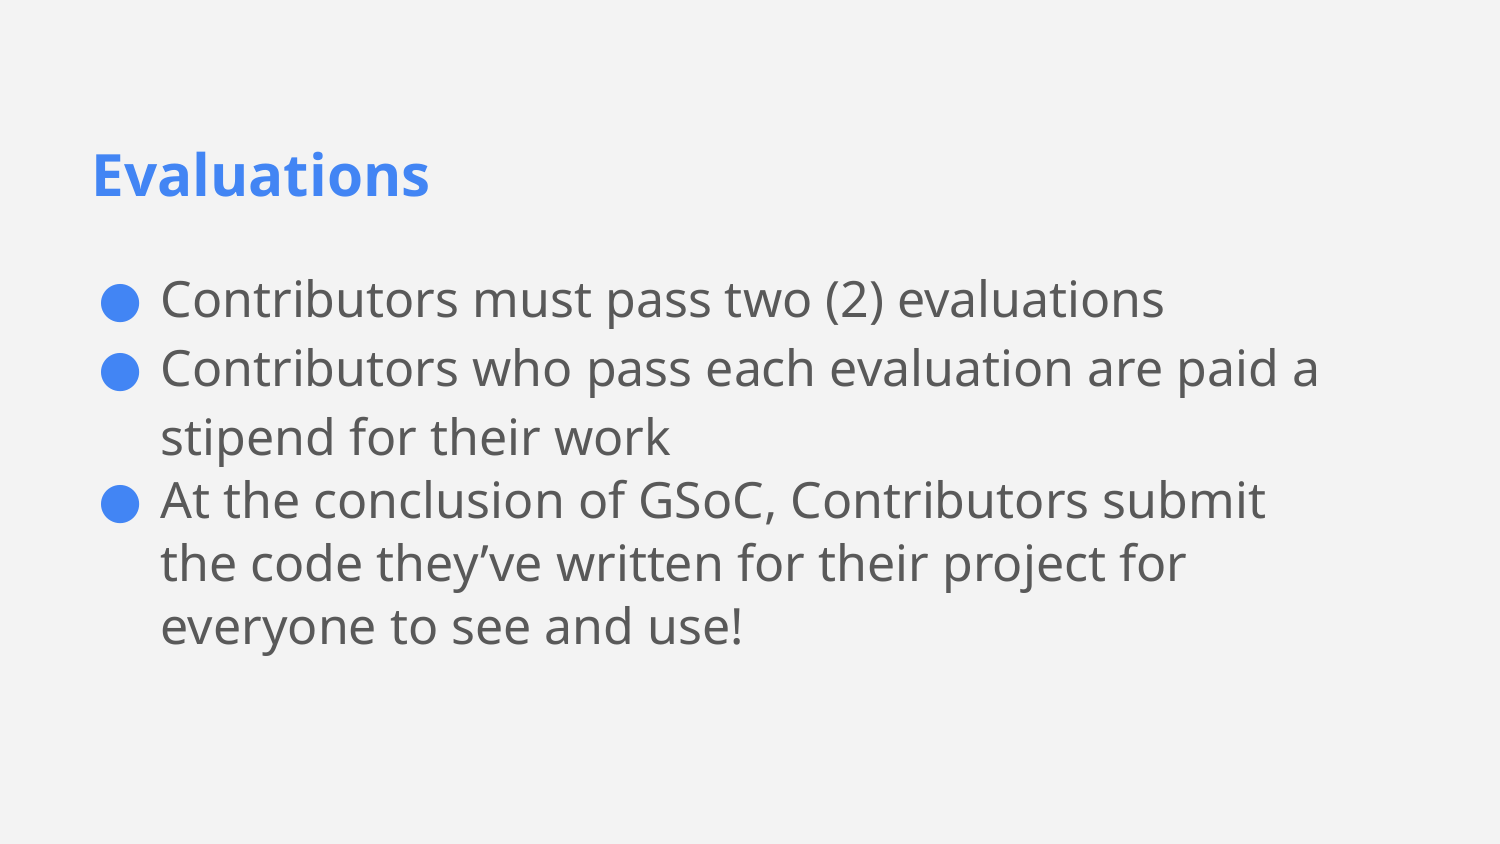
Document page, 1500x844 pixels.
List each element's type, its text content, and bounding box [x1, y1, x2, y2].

text_box Evaluations [76, 123, 1009, 224]
text_box Contributors must pass two (2) evaluations Contributors who pass each evaluation are paid a stipend for their work At the conclusion of GSoC, Contributors submit the code they’ve written for their project for everyone to see and use! [70, 243, 1371, 670]
